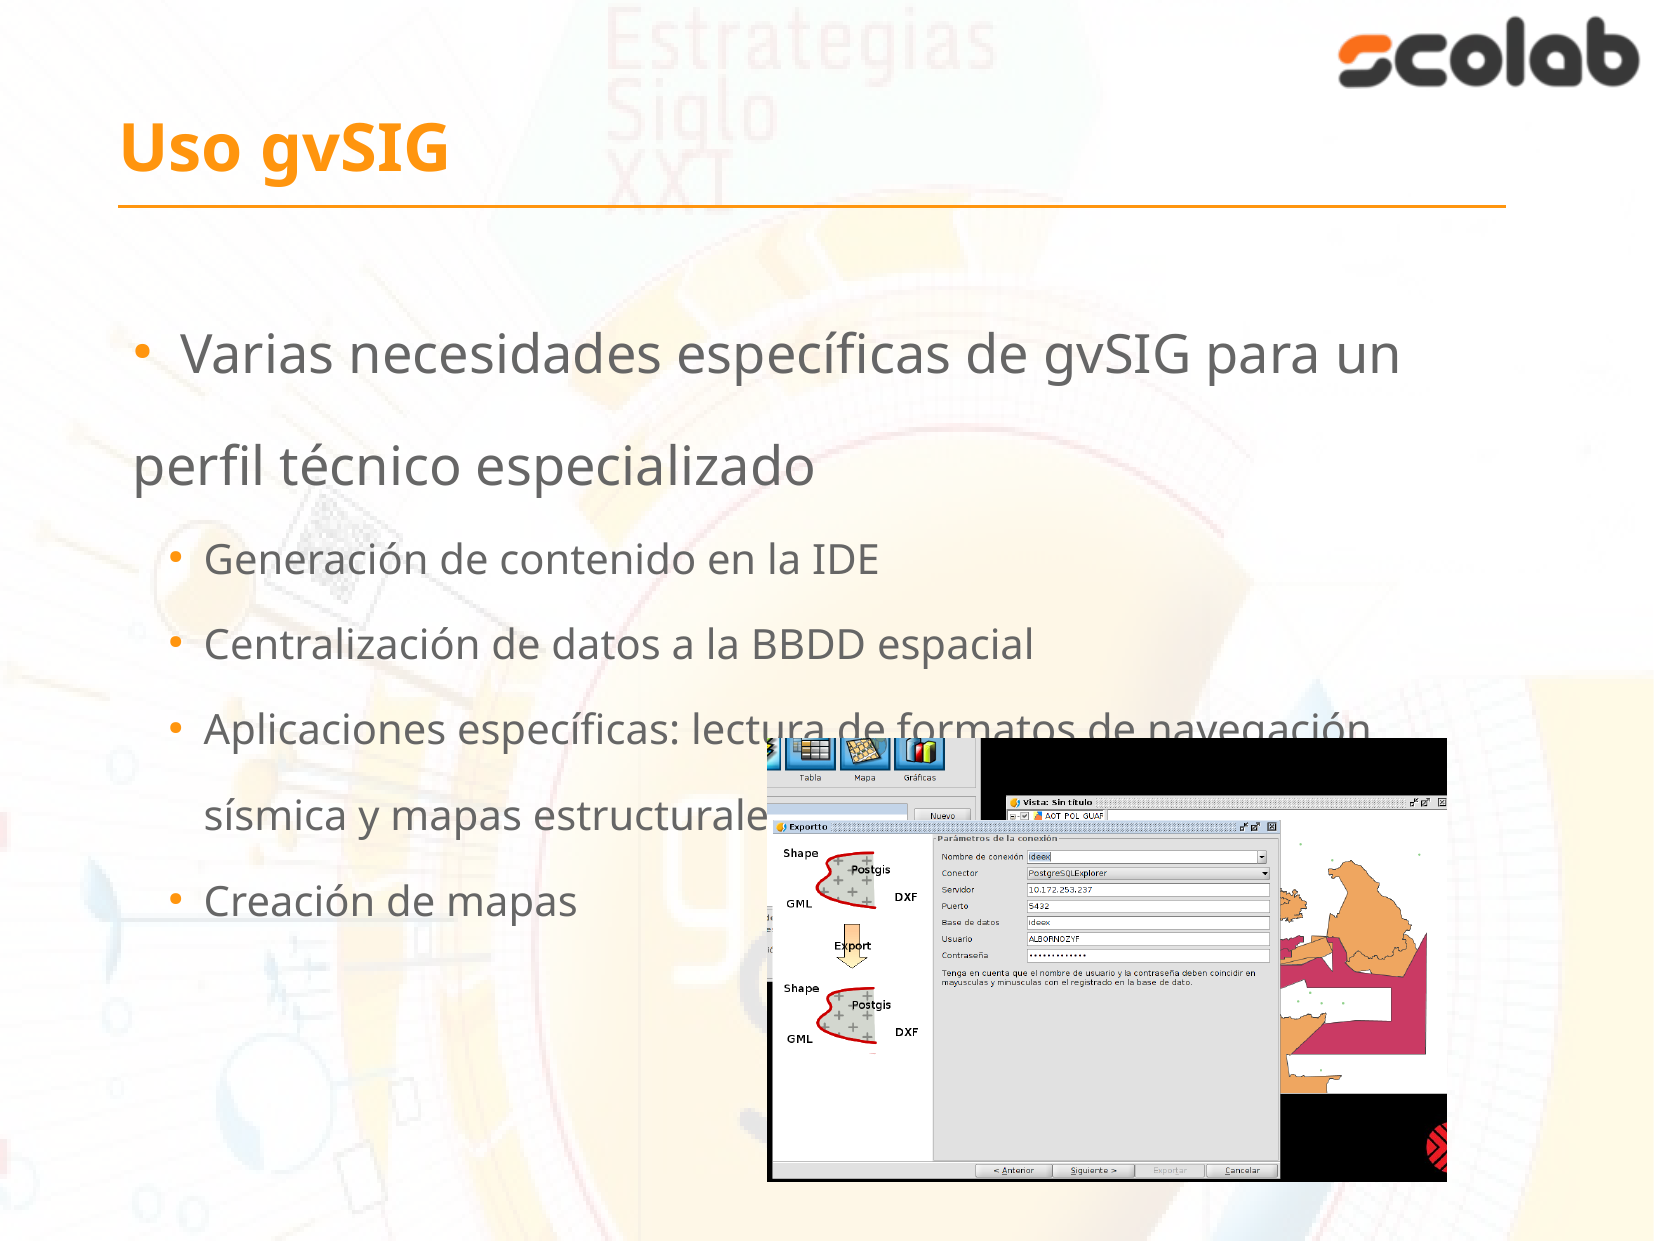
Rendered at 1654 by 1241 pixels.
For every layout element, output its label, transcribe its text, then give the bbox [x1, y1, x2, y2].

title Uso gvSIG [118, 96, 1607, 195]
picture [0, 0, 1654, 1241]
text_box Varias necesidades específicas de gvSIG para un perfil técnico especializado Generación de contenido en la IDE Centralización de datos a la BBDD espacial Aplicaciones específicas: lectura de formatos de navegación sísmica y mapas estructurales Creación de mapas [118, 271, 1506, 908]
